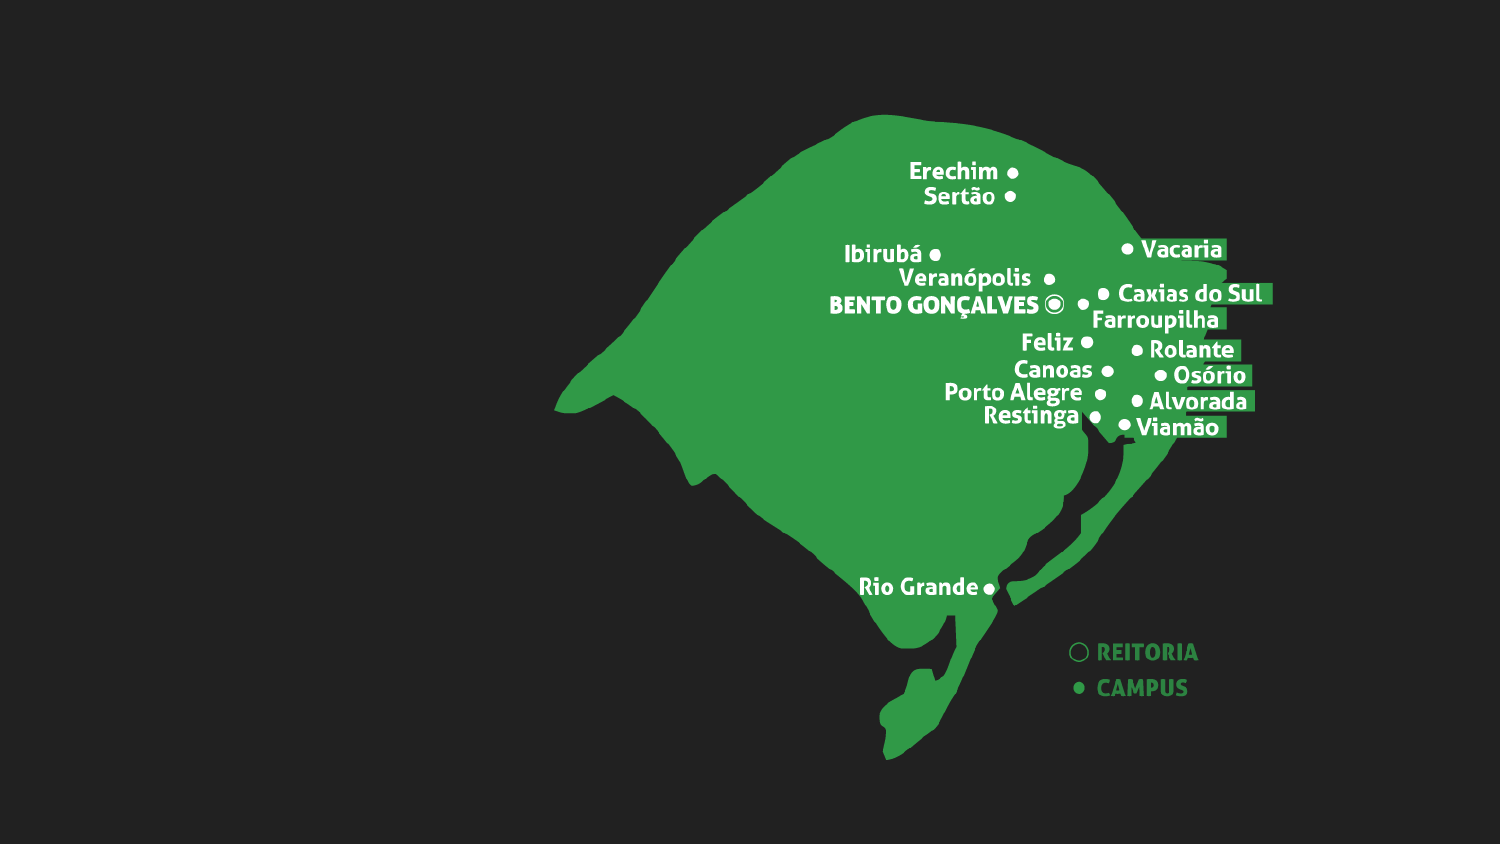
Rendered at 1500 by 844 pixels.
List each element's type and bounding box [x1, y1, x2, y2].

picture [535, 86, 1292, 784]
